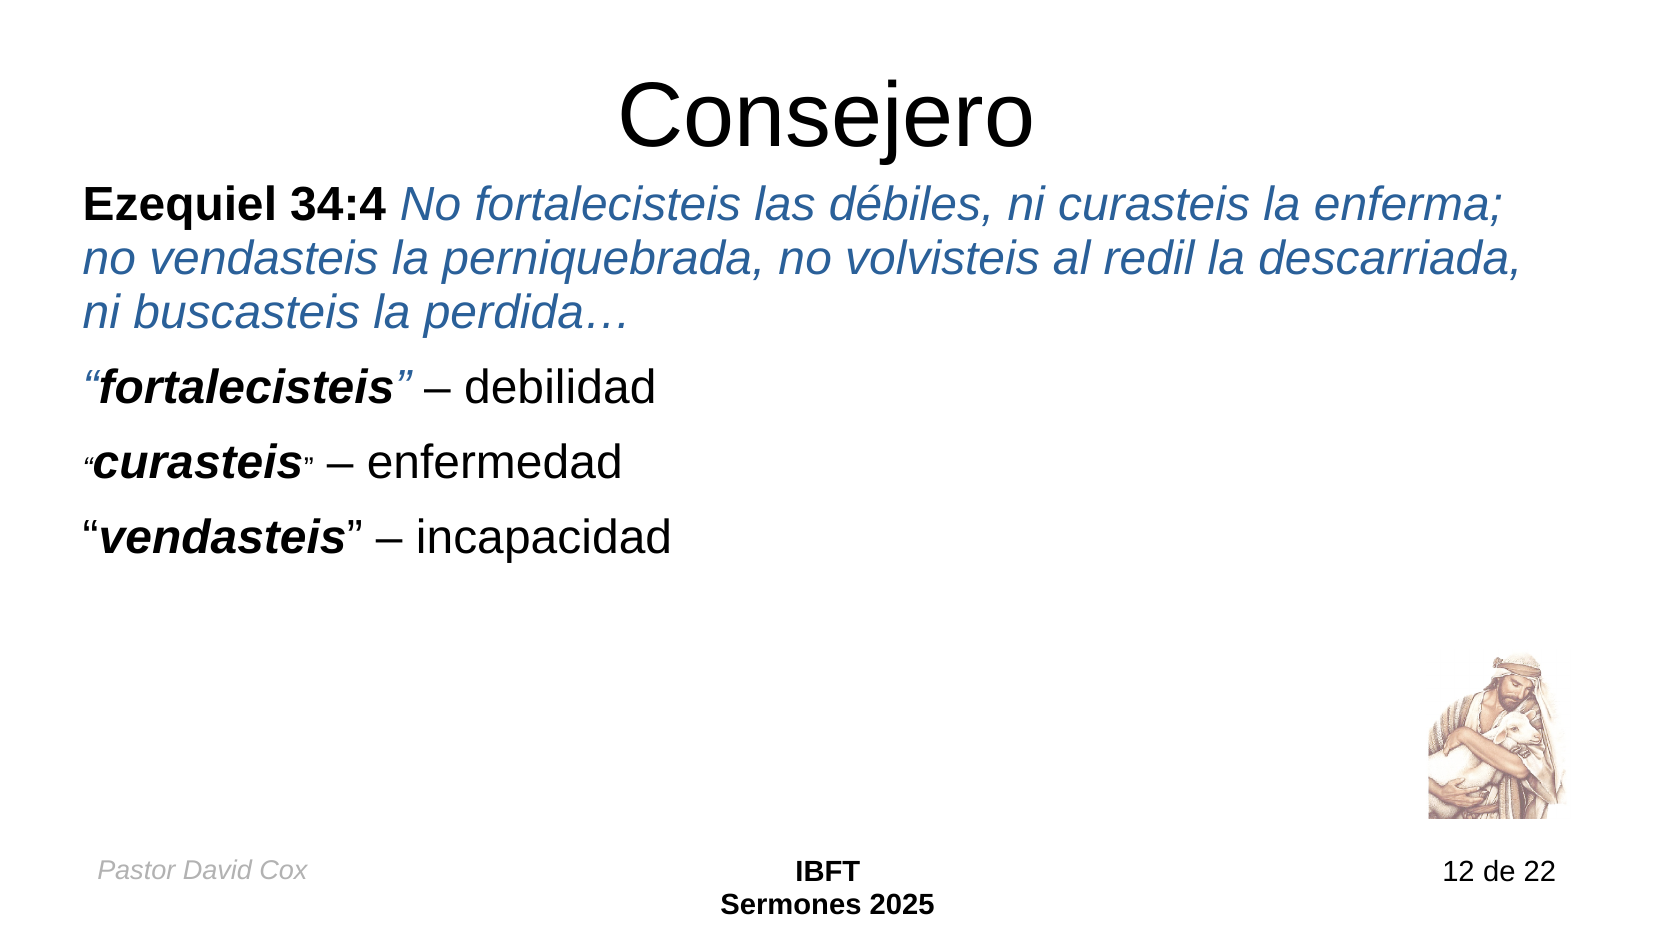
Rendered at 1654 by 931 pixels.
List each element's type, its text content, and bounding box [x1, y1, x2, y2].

picture [1426, 717, 1571, 819]
list Ezequiel 34:4 No fortalecisteis las débiles, ni curasteis la enferma; no vendasteis la perniquebrada, no volvisteis al redil la descarriada, ni buscasteis la perdida… “fortalecisteis” – debilidad “curasteis” – enfermedad “vendasteis” – incapacidad “volvisteis” – desorientación “buscasteis” – falta de quedarse en el camino de Dios. [82, 177, 1571, 717]
title Consejero [82, 37, 1571, 177]
